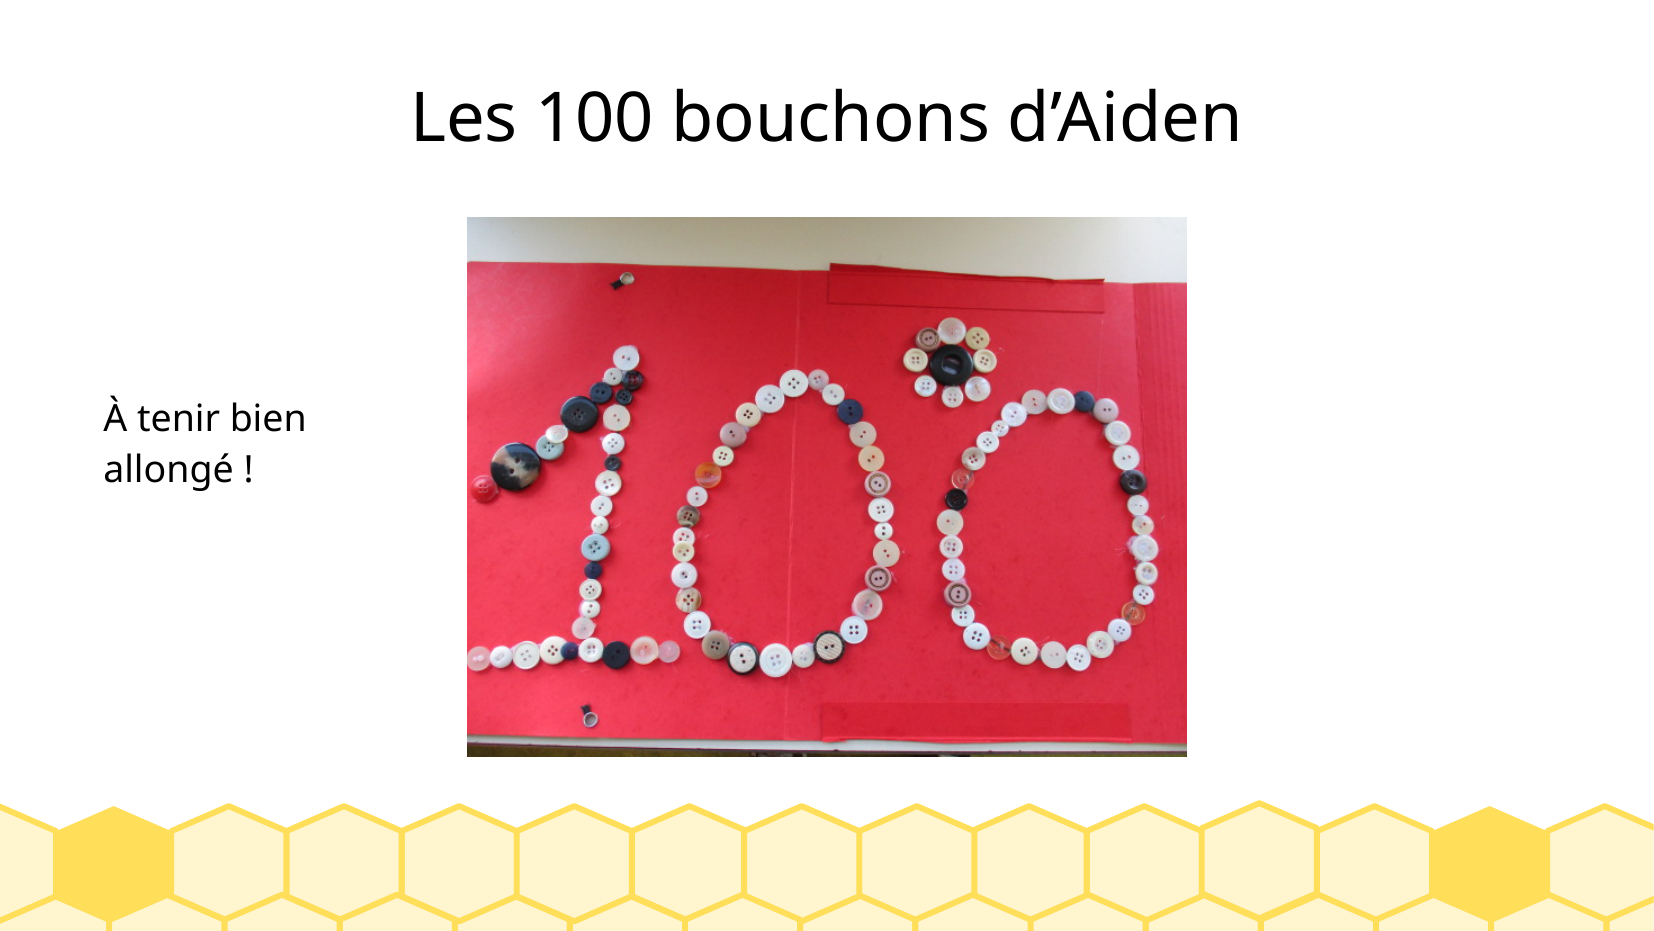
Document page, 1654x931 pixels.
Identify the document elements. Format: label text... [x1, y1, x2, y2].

title Les 100 bouchons d’Aiden [82, 37, 1571, 193]
picture [467, 217, 1187, 758]
text_box À tenir bien allongé ! [88, 383, 414, 591]
